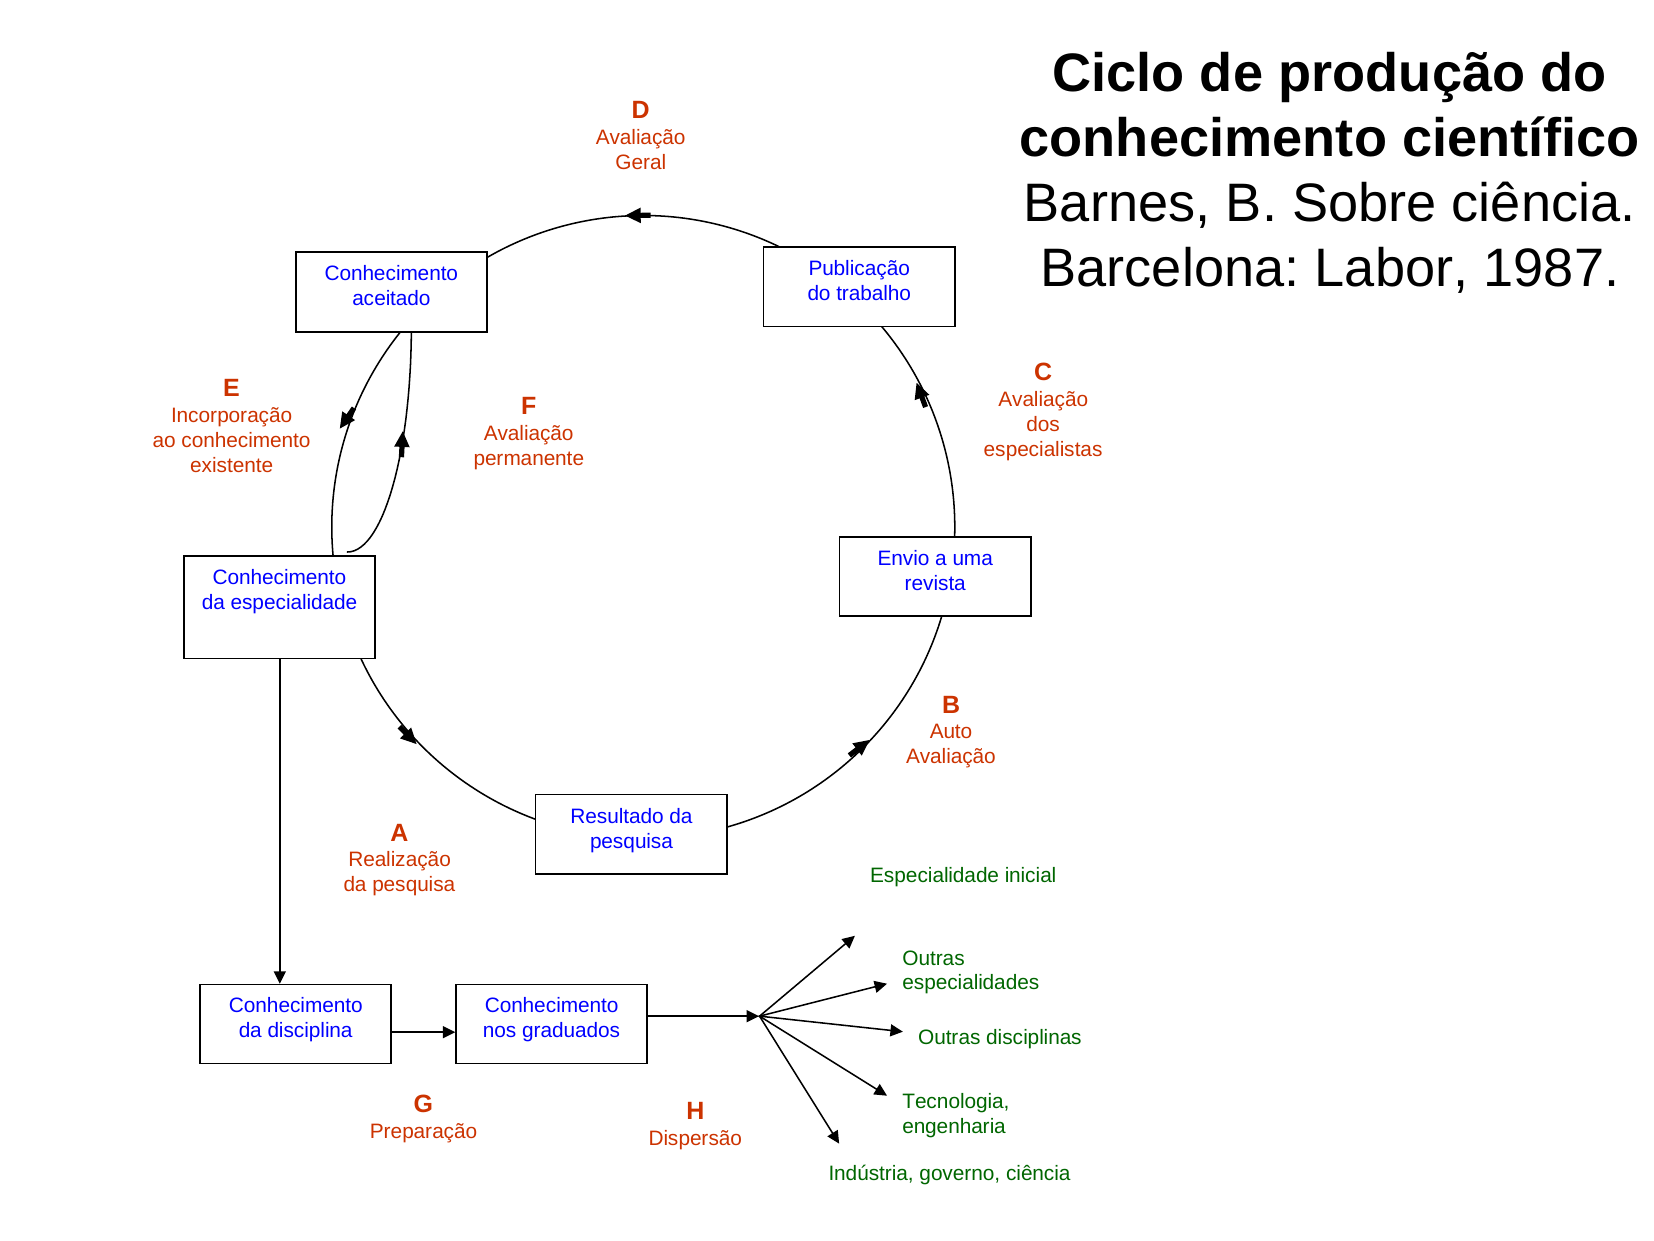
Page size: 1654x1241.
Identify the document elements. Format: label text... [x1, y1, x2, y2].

text_box Conhecimento da disciplina [200, 984, 392, 1064]
text_box A Realização da pesquisa [311, 808, 488, 914]
text_box D Avaliação Geral [545, 86, 737, 191]
text_box Publicação do trabalho [763, 247, 955, 327]
text_box Tecnologia, engenharia [887, 1080, 1111, 1144]
text_box [331, 215, 955, 827]
text_box Envio a uma revista [839, 536, 1031, 617]
text_box F Avaliação permanente [433, 382, 625, 494]
text_box Especialidade inicial [855, 854, 1079, 919]
text_box Outras disciplinas [903, 1016, 1127, 1064]
text_box H Dispersão [599, 1086, 791, 1192]
text_box Outras especialidades [887, 936, 1111, 1016]
text_box C Avaliação dos especialistas [947, 347, 1139, 470]
text_box Conhecimento aceitado [295, 252, 488, 332]
text_box E Incorporação ao conhecimento existente [136, 364, 328, 470]
text_box Conhecimento nos graduados [455, 984, 648, 1064]
text_box Conhecimento da especialidade [183, 556, 376, 659]
text_box Resultado da pesquisa [535, 794, 728, 874]
text_box Indústria, governo, ciência [813, 1152, 1126, 1232]
text_box Ciclo de produção do conhecimento científico Barnes, B. Sobre ciência. Barcelona: Labor, 1987. [992, 29, 1654, 305]
text_box B Auto Avaliação [855, 680, 1047, 786]
text_box G Preparação [327, 1080, 520, 1186]
